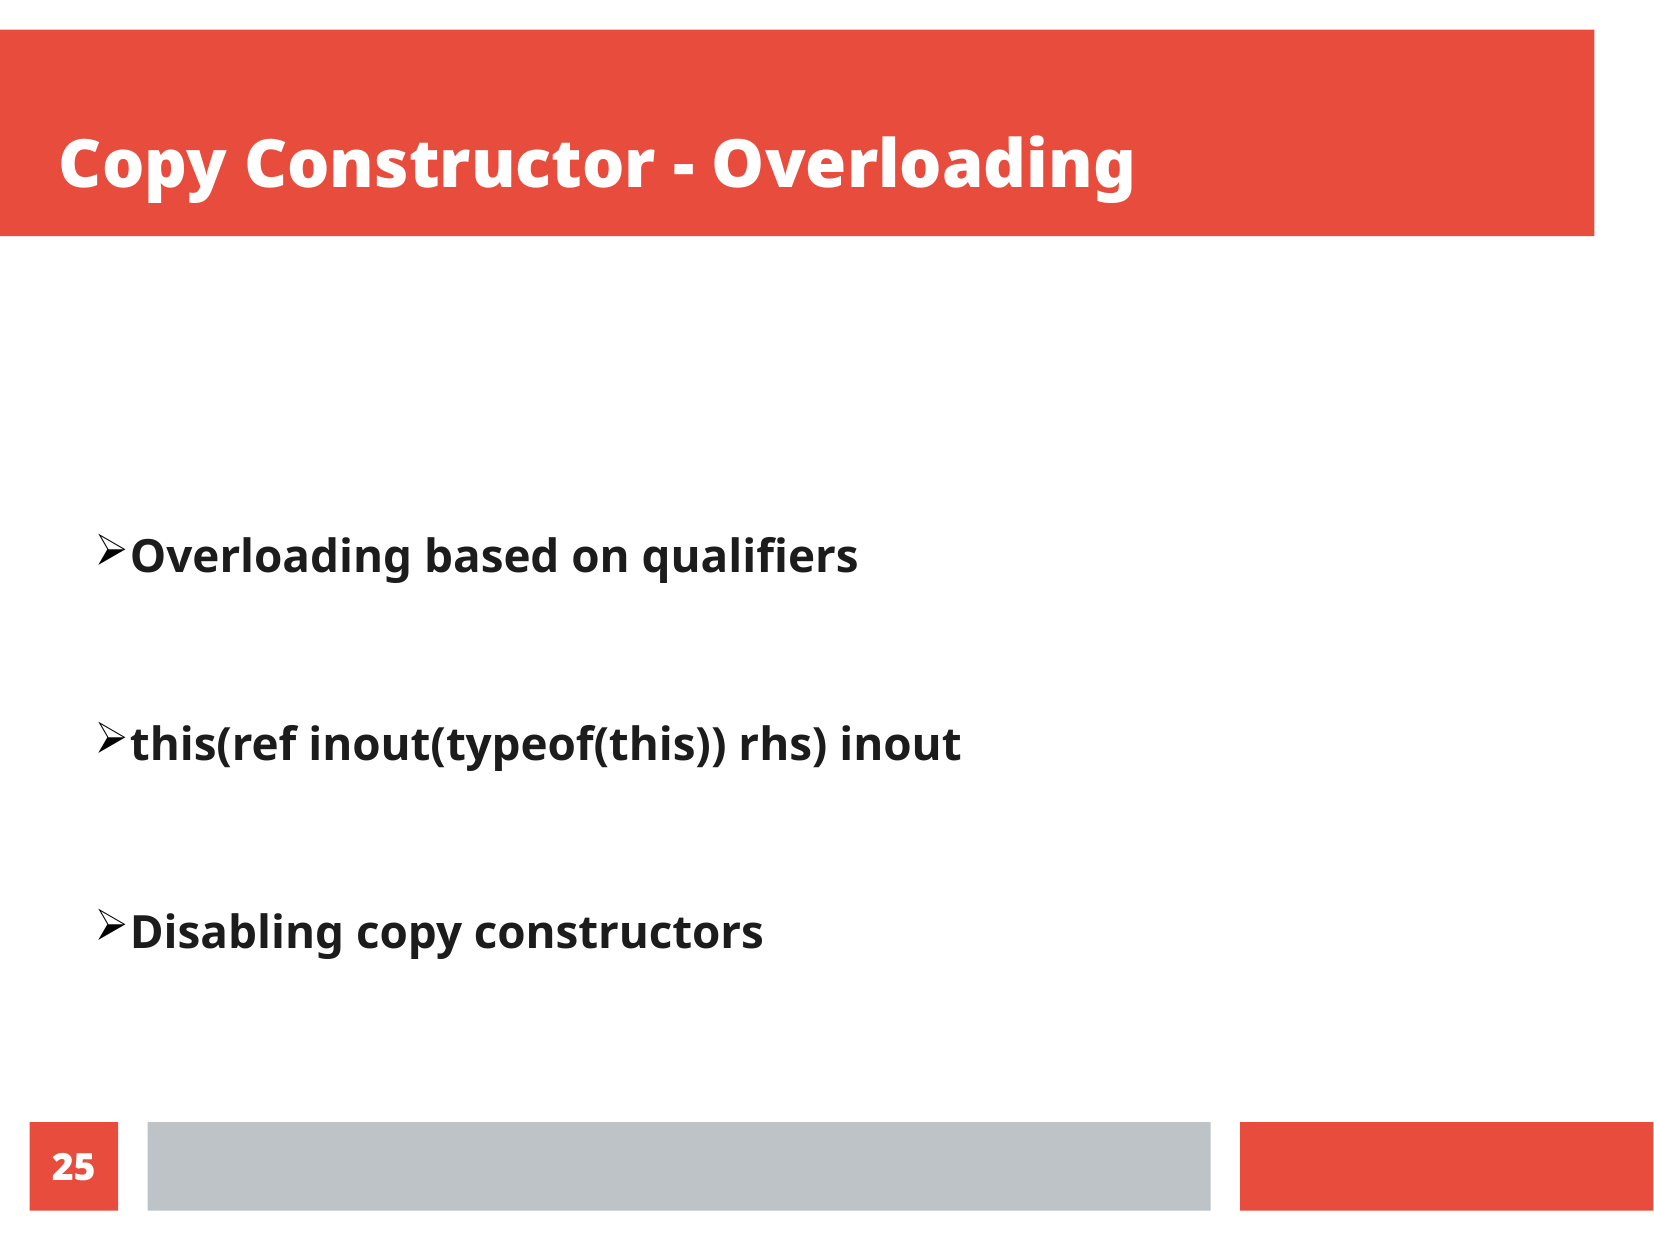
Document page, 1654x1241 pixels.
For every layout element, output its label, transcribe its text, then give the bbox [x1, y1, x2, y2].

title Copy Constructor - Overloading [59, 59, 1595, 207]
subtitle Overloading based on qualifiers this(ref inout(typeof(this)) rhs) inout Disabling copy constructors [59, 324, 1565, 1093]
